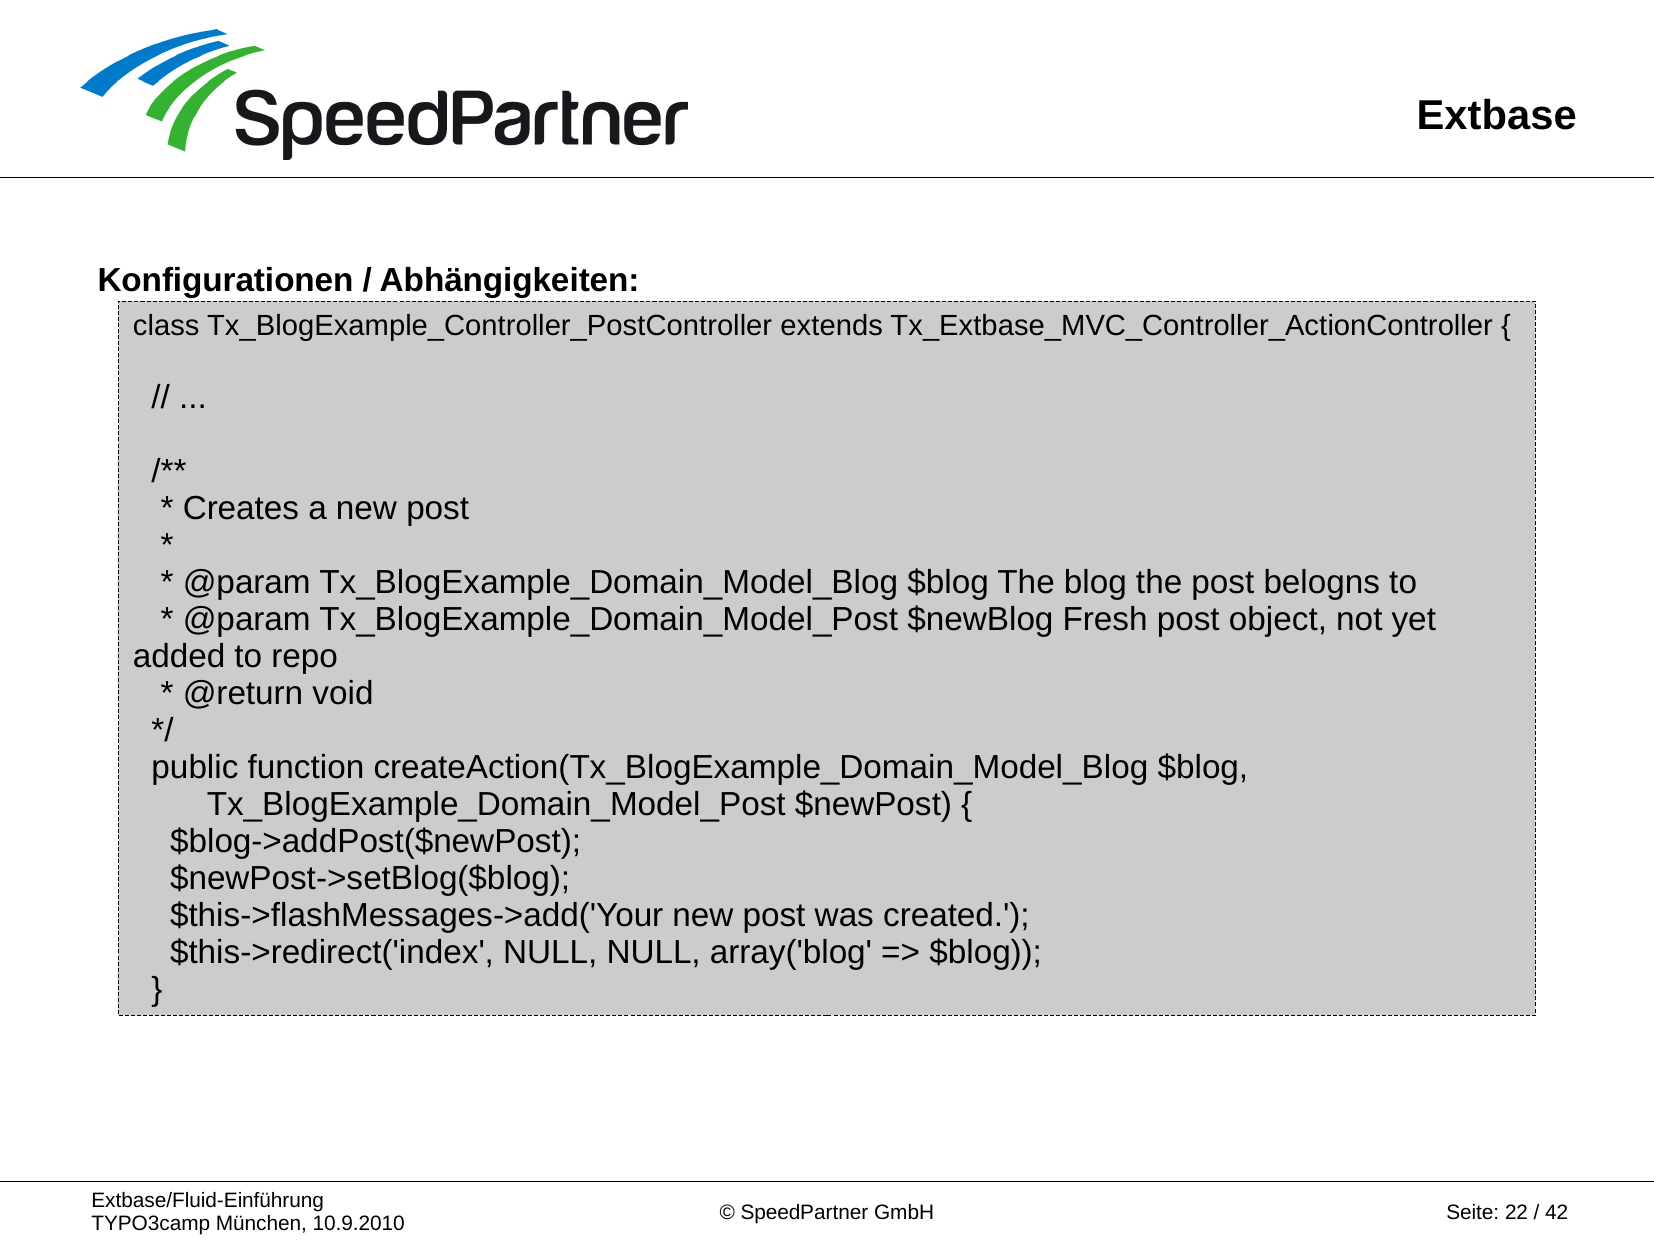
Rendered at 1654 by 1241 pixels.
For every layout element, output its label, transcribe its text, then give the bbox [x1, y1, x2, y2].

picture [80, 29, 688, 160]
text_box class Tx_BlogExample_Controller_PostController extends Tx_Extbase_MVC_Controller_ActionController { // ... /** * Creates a new post * * @param Tx_BlogExample_Domain_Model_Blog $blog The blog the post belogns to * @param Tx_BlogExample_Domain_Model_Post $newBlog Fresh post object, not yet added to repo * @return void */ public function createAction(Tx_BlogExample_Domain_Model_Blog $blog, Tx_BlogExample_Domain_Model_Post $newPost) { $blog->addPost($newPost); $newPost->setBlog($blog); $this->flashMessages->add('Your new post was created.'); $this->redirect('index', NULL, NULL, array('blog' => $blog)); } [118, 301, 1536, 1016]
title Extbase [590, 70, 1577, 160]
text_box Konfigurationen / Abhängigkeiten: [82, 253, 1565, 1151]
